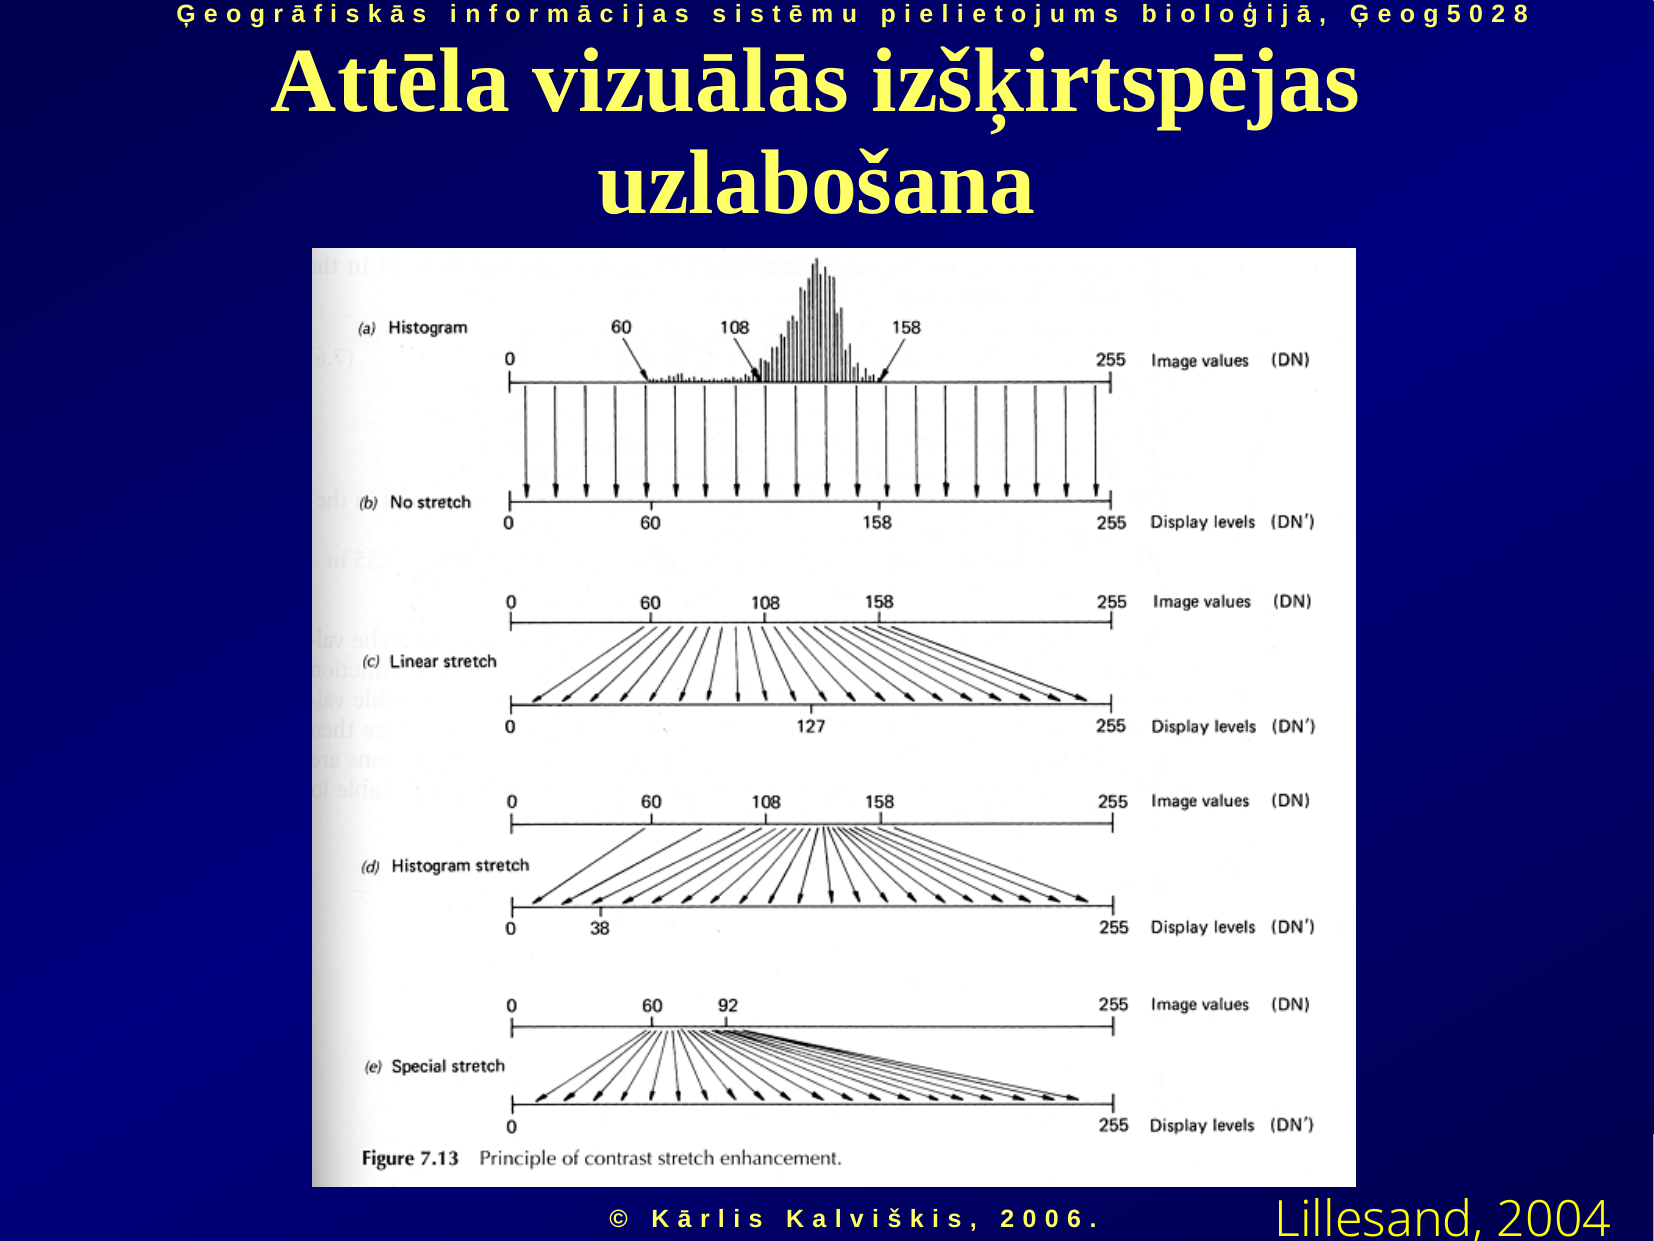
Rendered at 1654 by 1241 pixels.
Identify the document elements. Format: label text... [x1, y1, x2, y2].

title Attēla vizuālās izšķirtspējas uzlabošana [110, 24, 1523, 240]
picture [312, 248, 1356, 1187]
text_box Lillesand, 2004 [1225, 1182, 1654, 1241]
